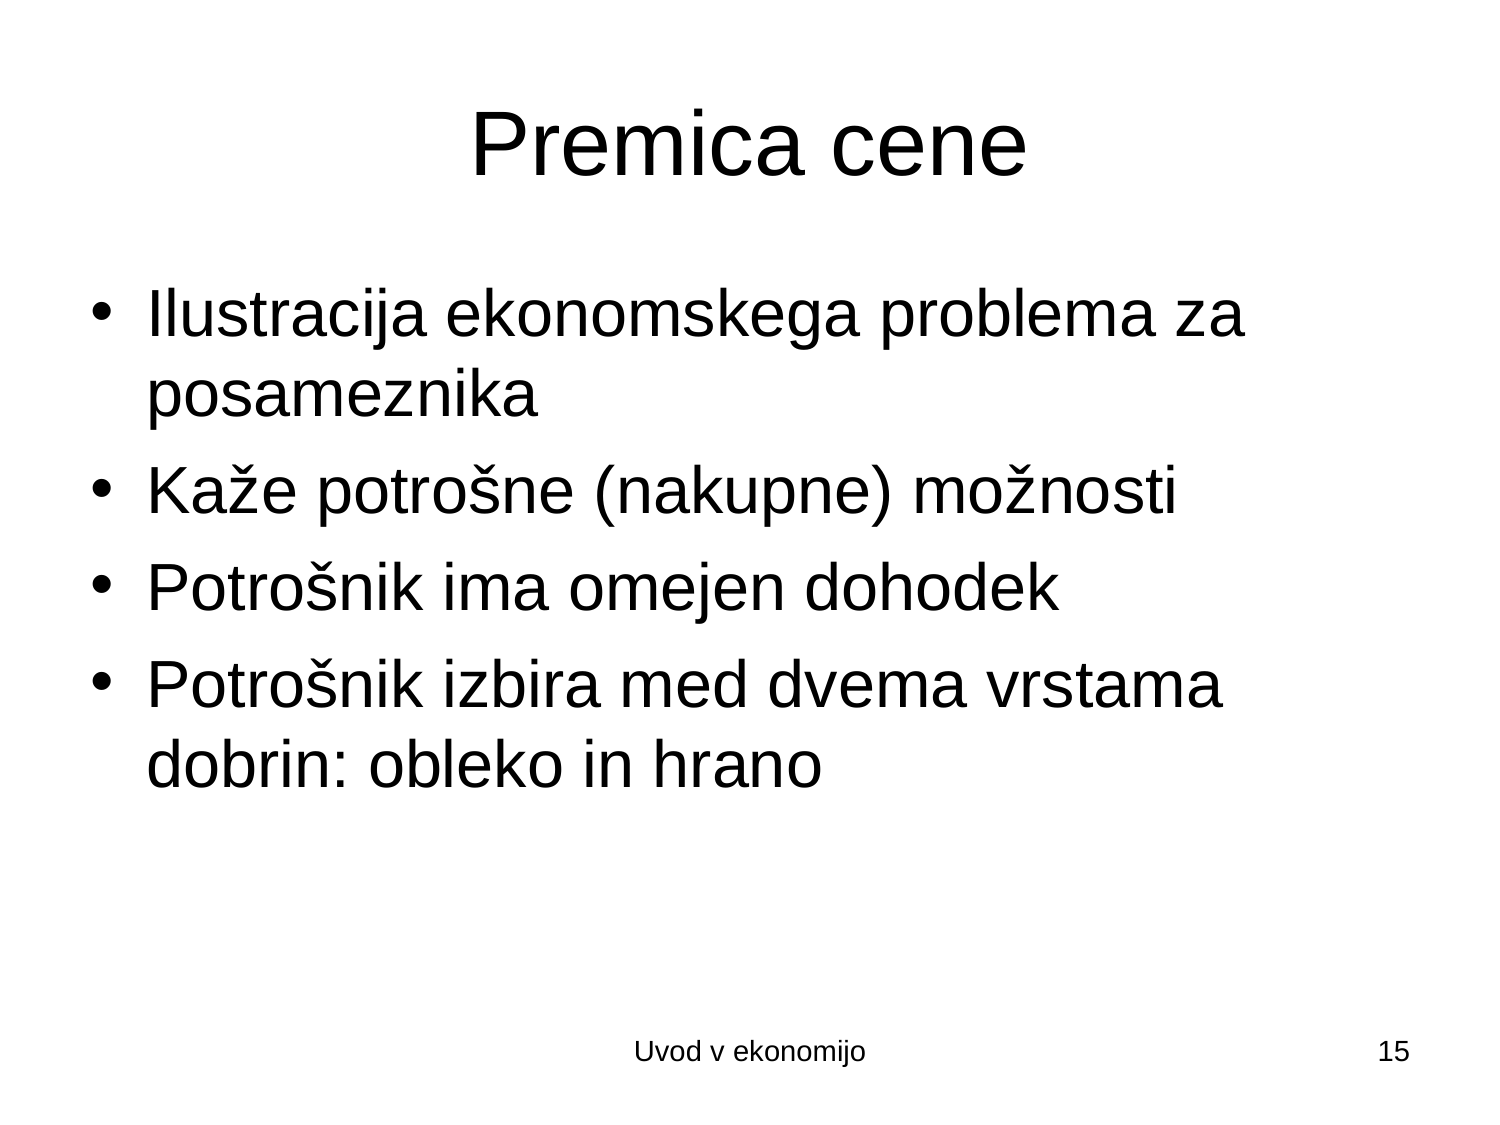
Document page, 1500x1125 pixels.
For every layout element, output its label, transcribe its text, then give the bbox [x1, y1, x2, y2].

title Premica cene [75, 45, 1426, 233]
text_box Uvod v ekonomijo [512, 1024, 988, 1103]
list Ilustracija ekonomskega problema za posameznika Kaže potrošne (nakupne) možnosti Potrošnik ima omejen dohodek Potrošnik izbira med dvema vrstama dobrin: obleko in hrano [75, 262, 1426, 1006]
text_box <number> [1074, 1024, 1426, 1103]
